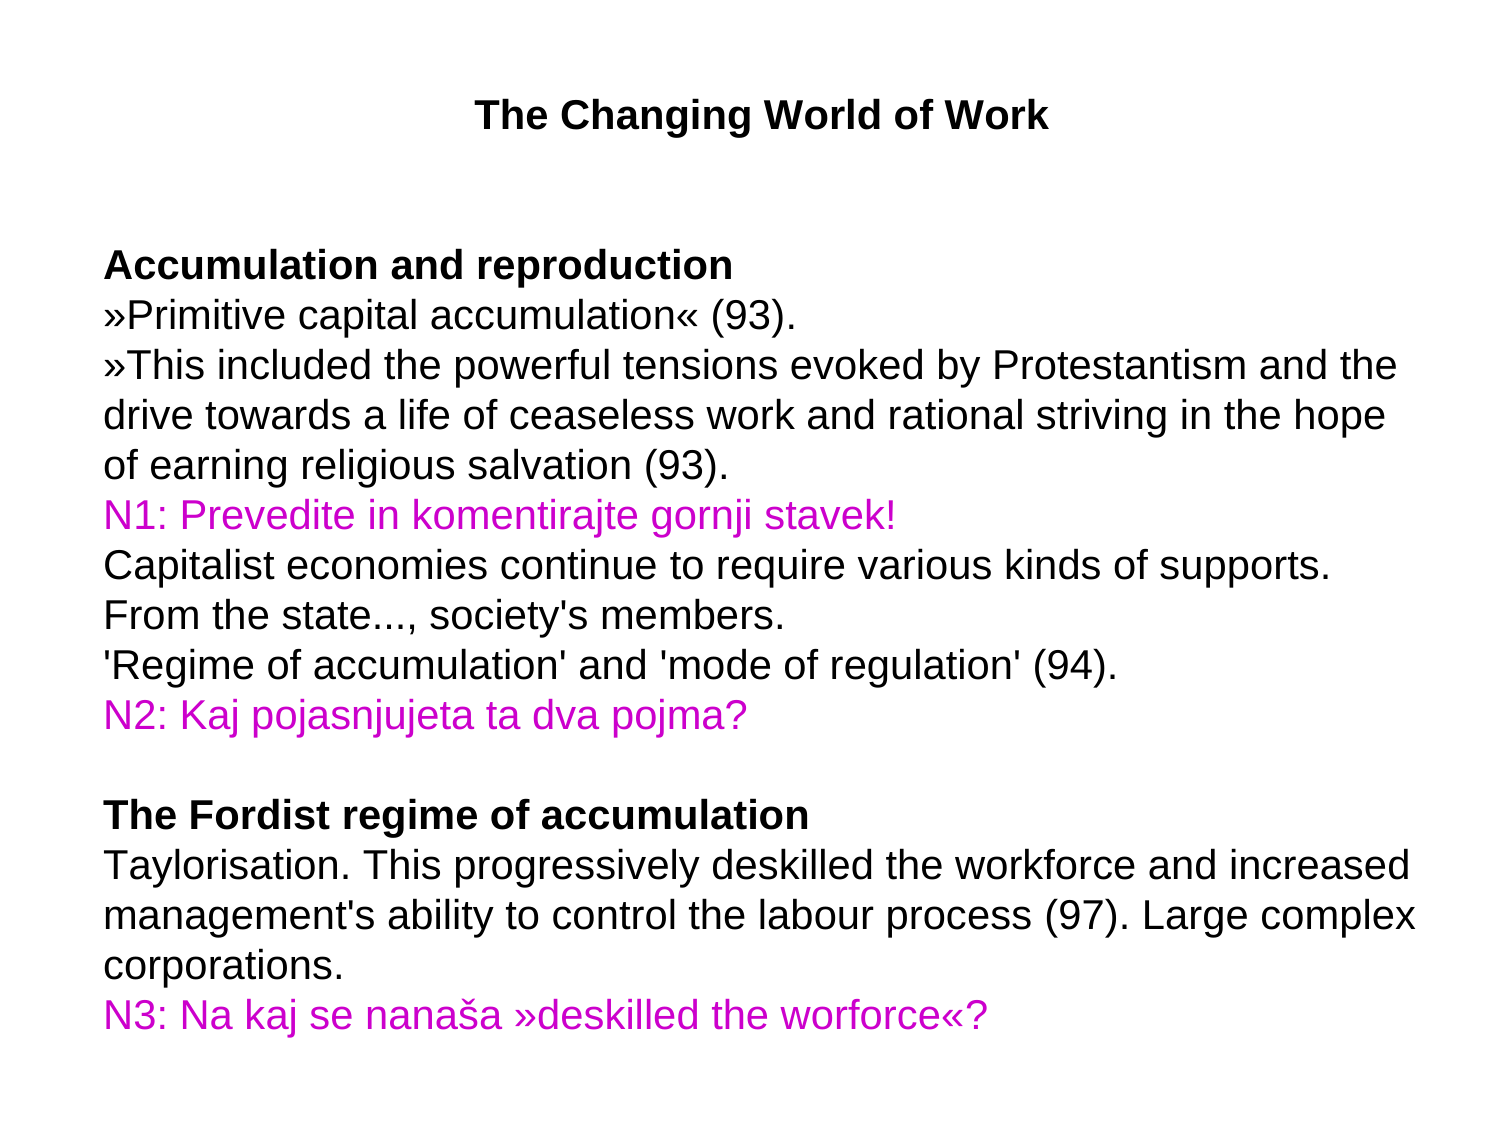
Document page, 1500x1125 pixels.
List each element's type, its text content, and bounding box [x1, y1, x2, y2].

text_box The Changing World of Work Accumulation and reproduction »Primitive capital accumulation« (93). »This included the powerful tensions evoked by Protestantism and the drive towards a life of ceaseless work and rational striving in the hope of earning religious salvation (93). N1: Prevedite in komentirajte gornji stavek! Capitalist economies continue to require various kinds of supports. From the state..., society's members. 'Regime of accumulation' and 'mode of regulation' (94). N2: Kaj pojasnjujeta ta dva pojma? The Fordist regime of accumulation Taylorisation. This progressively deskilled the workforce and increased management's ability to control the labour process (97). Large complex corporations. N3: Na kaj se nanaša »deskilled the worforce«? [88, 79, 1436, 1046]
